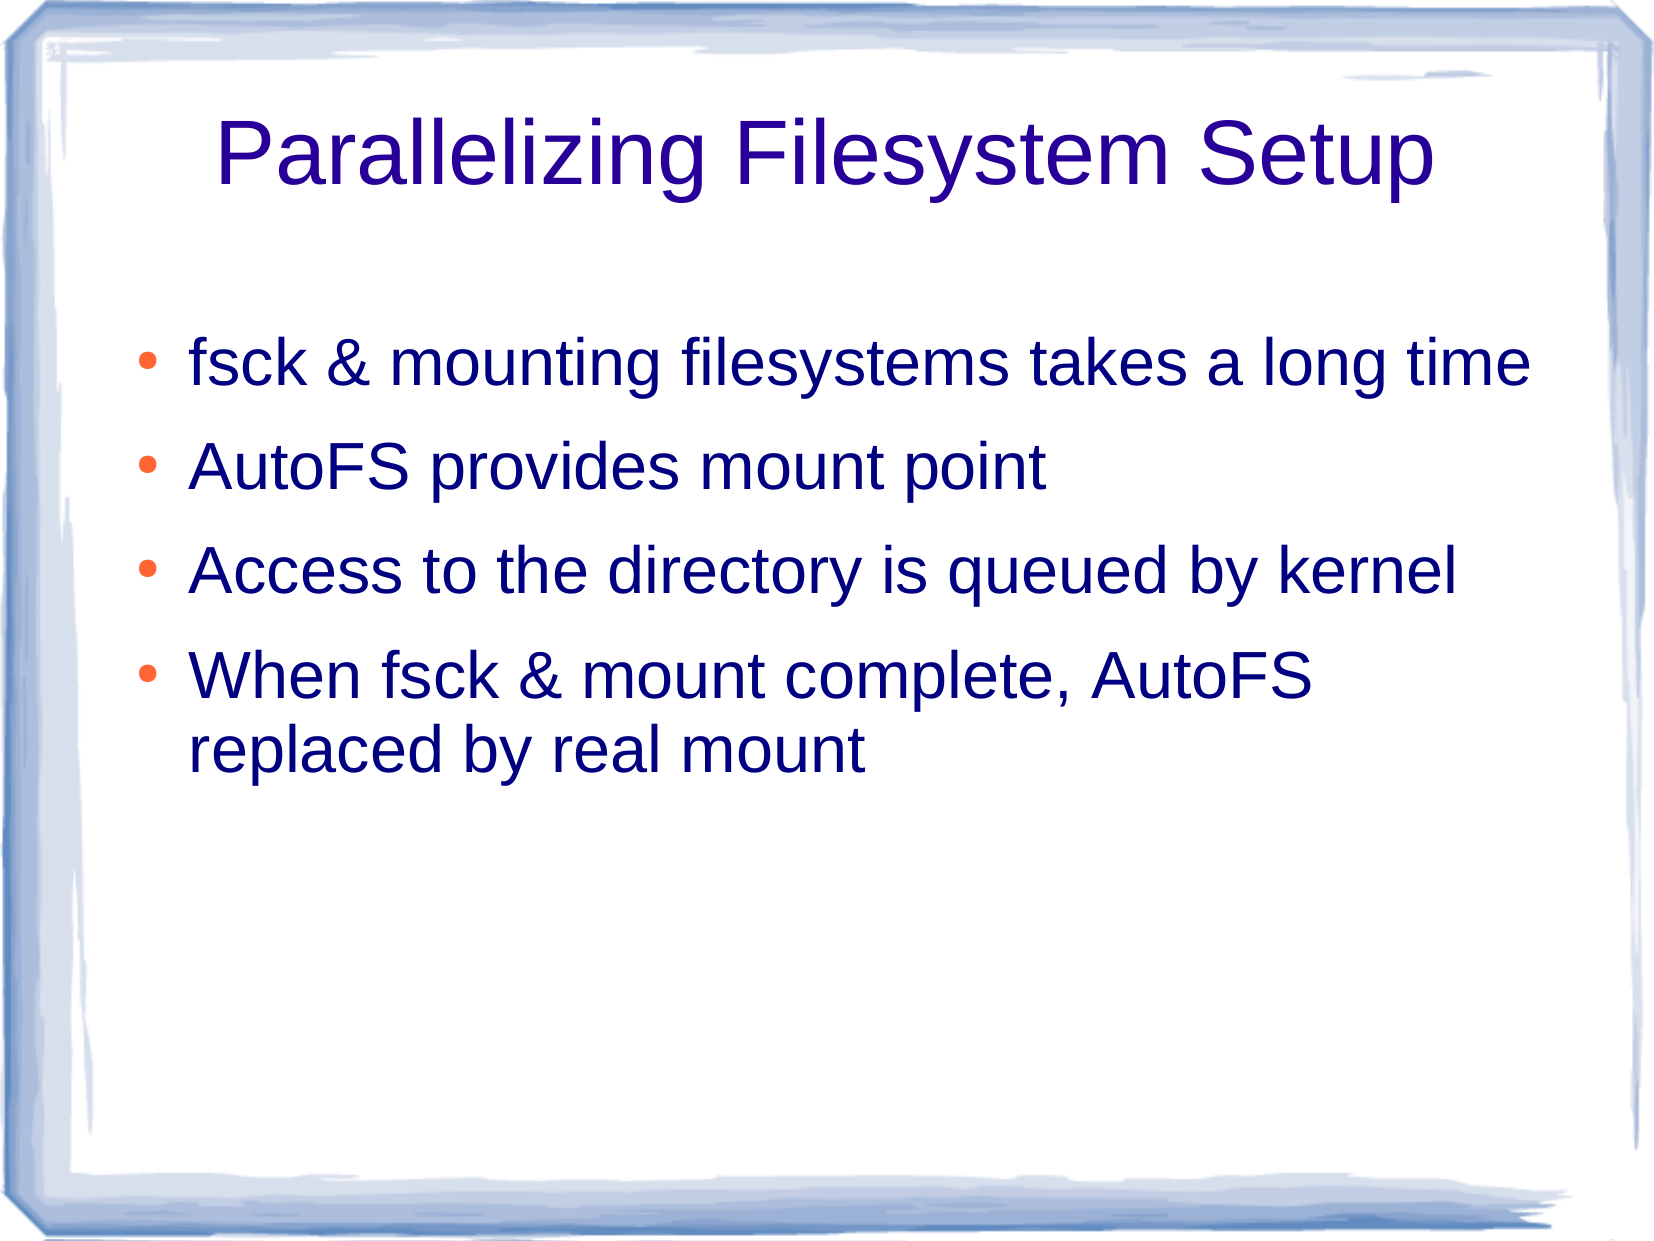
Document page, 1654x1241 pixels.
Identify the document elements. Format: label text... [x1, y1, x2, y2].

picture [0, 0, 1654, 1241]
title Parallelizing Filesystem Setup [82, 56, 1571, 250]
list fsck & mounting filesystems takes a long time AutoFS provides mount point Access to the directory is queued by kernel When fsck & mount complete, AutoFS replaced by real mount [118, 324, 1571, 990]
